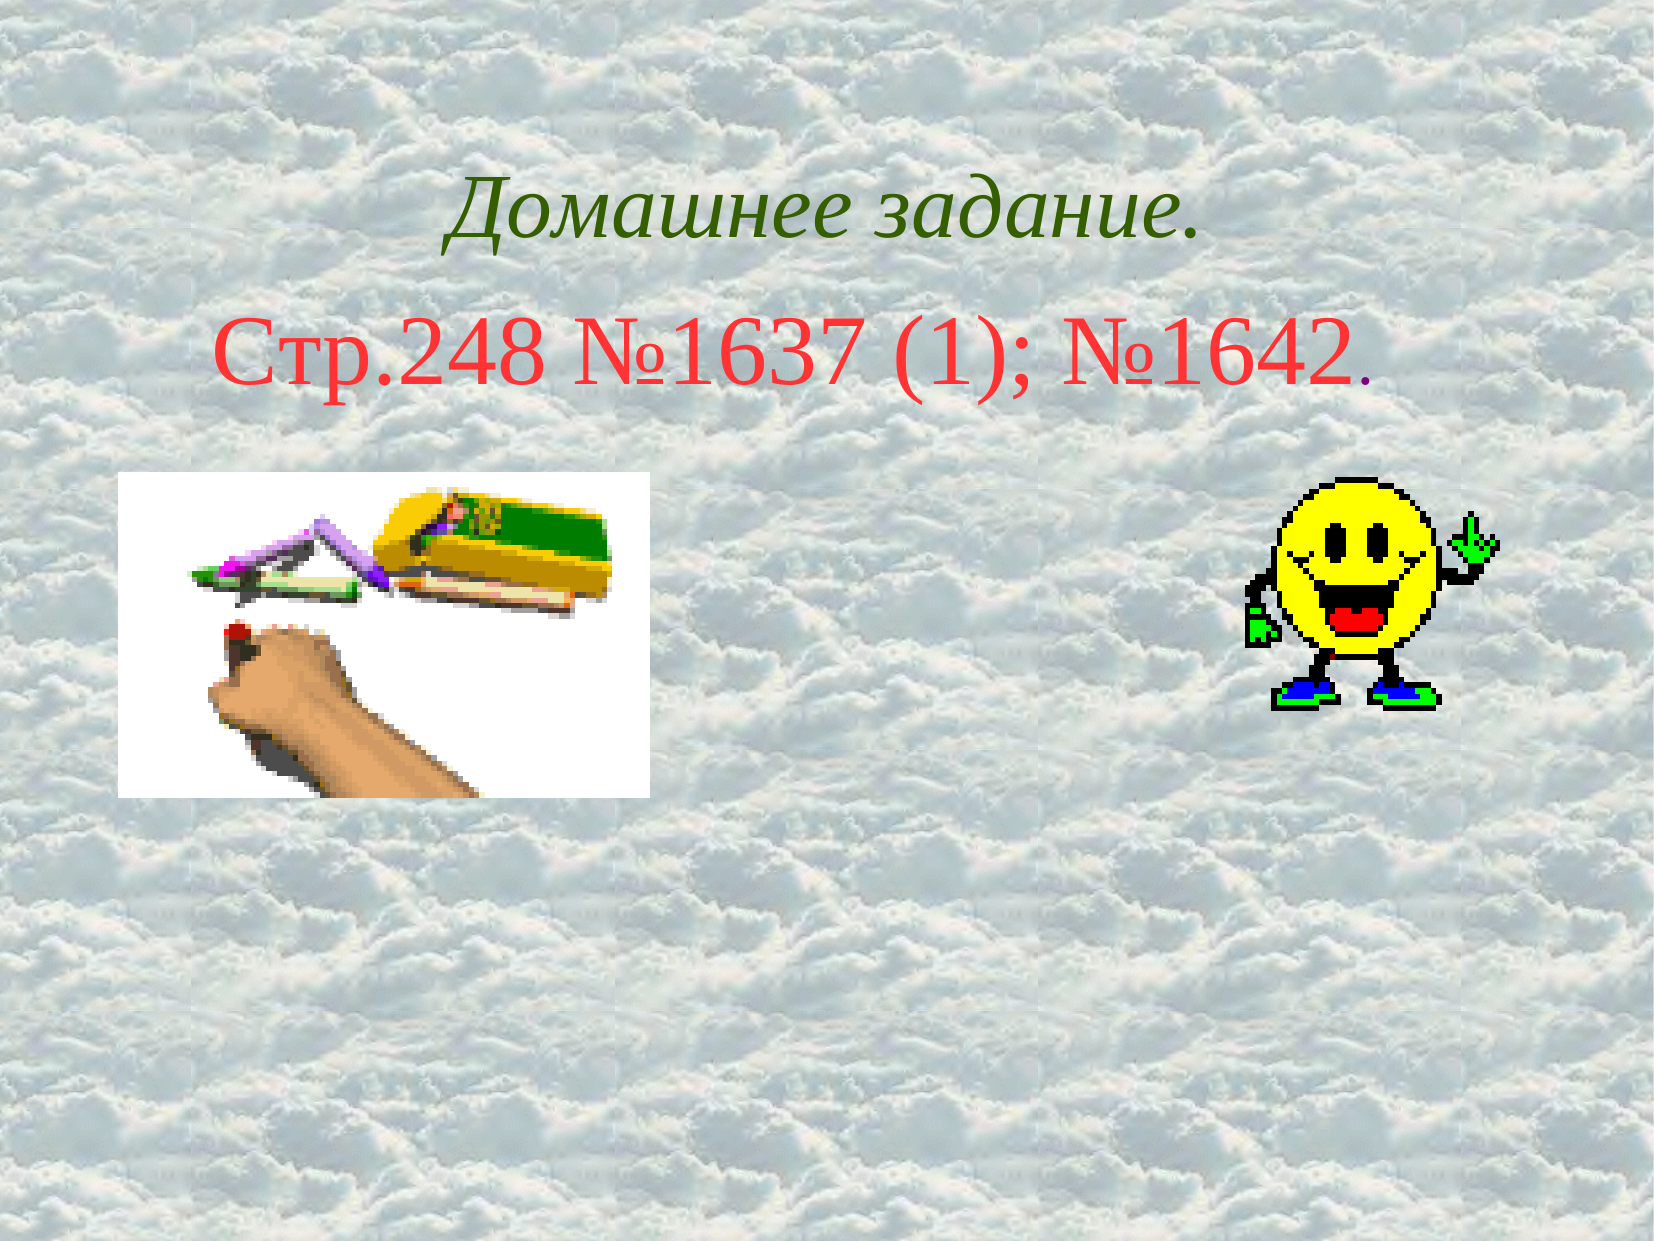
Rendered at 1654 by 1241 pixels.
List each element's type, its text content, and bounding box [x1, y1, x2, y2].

picture [0, 0, 1654, 1241]
list Стр.248 №1637 (1); №1642. [123, 295, 1536, 1162]
title Домашнее задание. [121, 102, 1534, 311]
